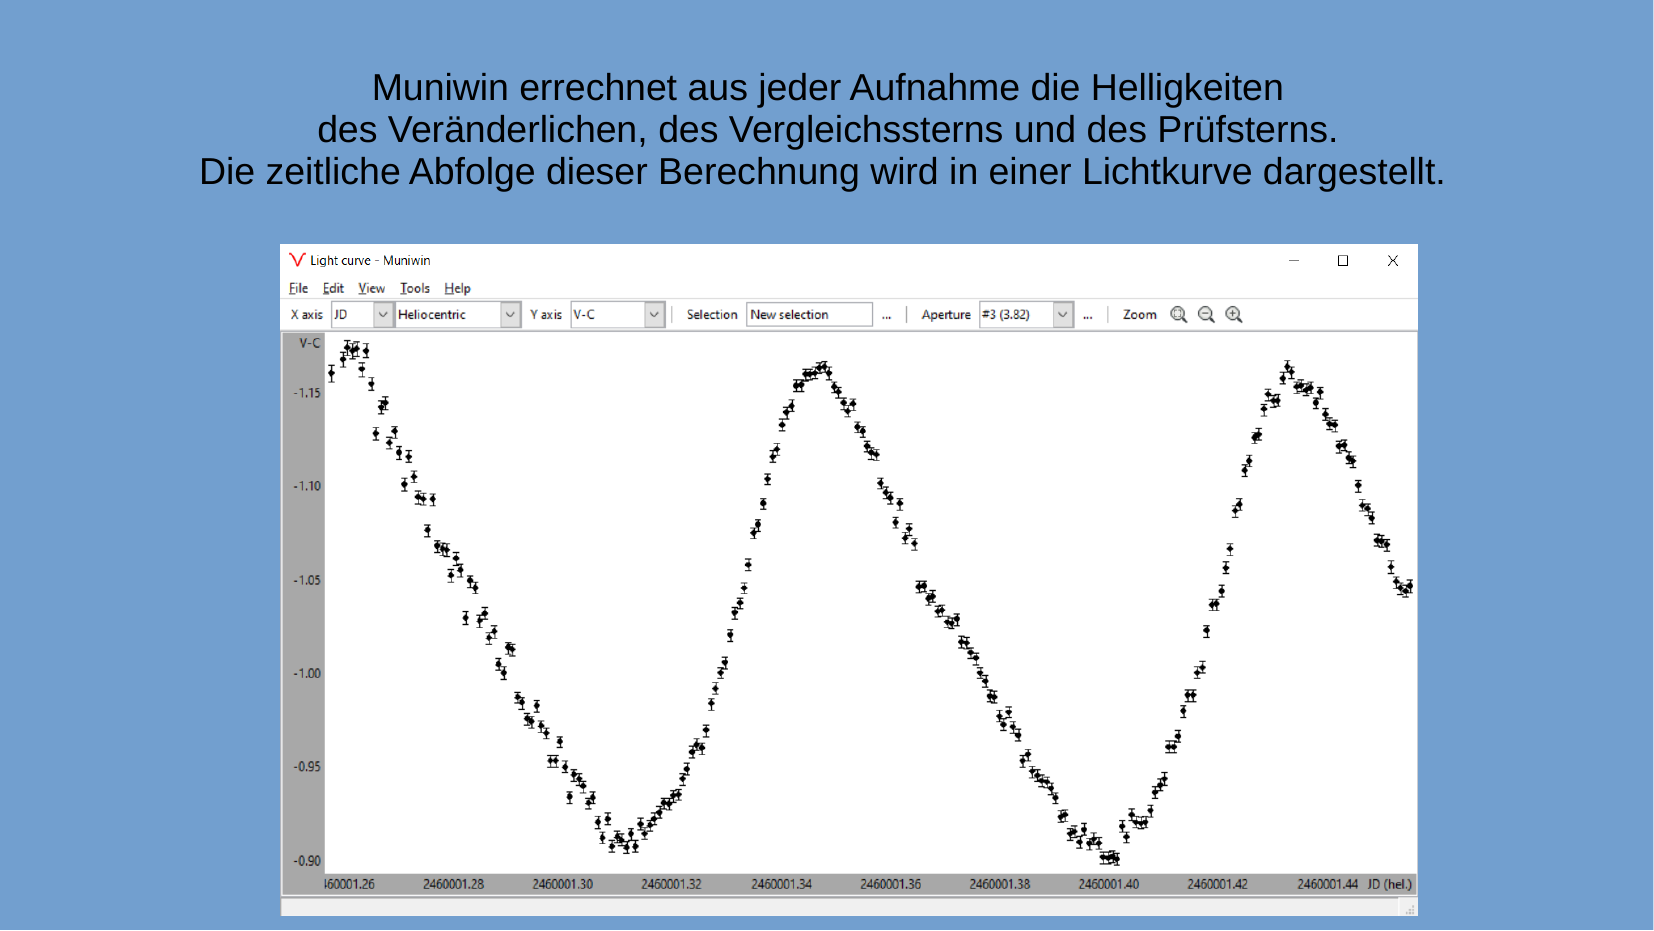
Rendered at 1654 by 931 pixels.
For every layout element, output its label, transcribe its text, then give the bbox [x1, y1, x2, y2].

text_box Muniwin errechnet aus jeder Aufnahme die Helligkeiten des Veränderlichen, des Vergleichssterns und des Prüfsterns. Die zeitliche Abfolge dieser Berechnung wird in einer Lichtkurve dargestellt. [32, 59, 1625, 284]
picture [280, 244, 1418, 916]
